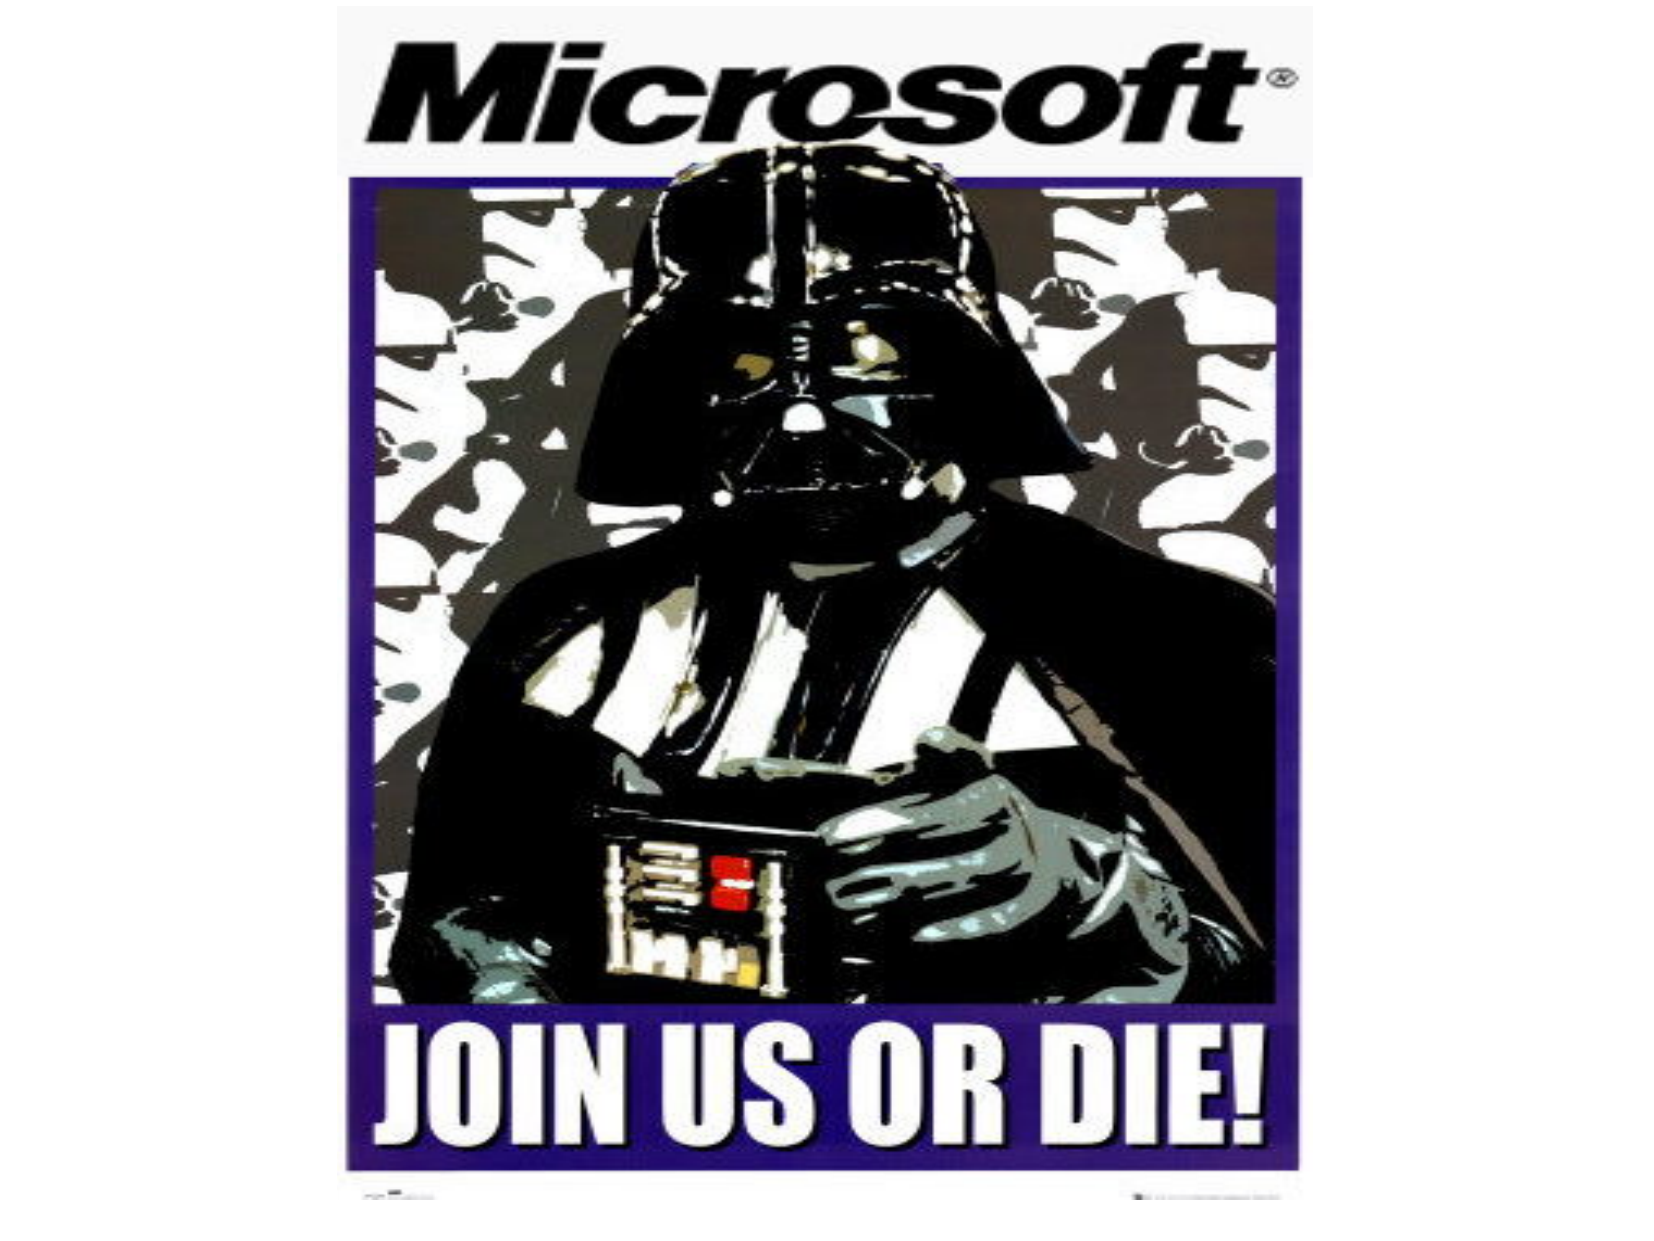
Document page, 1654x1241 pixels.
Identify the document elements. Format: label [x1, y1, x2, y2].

picture [337, 6, 1313, 1201]
